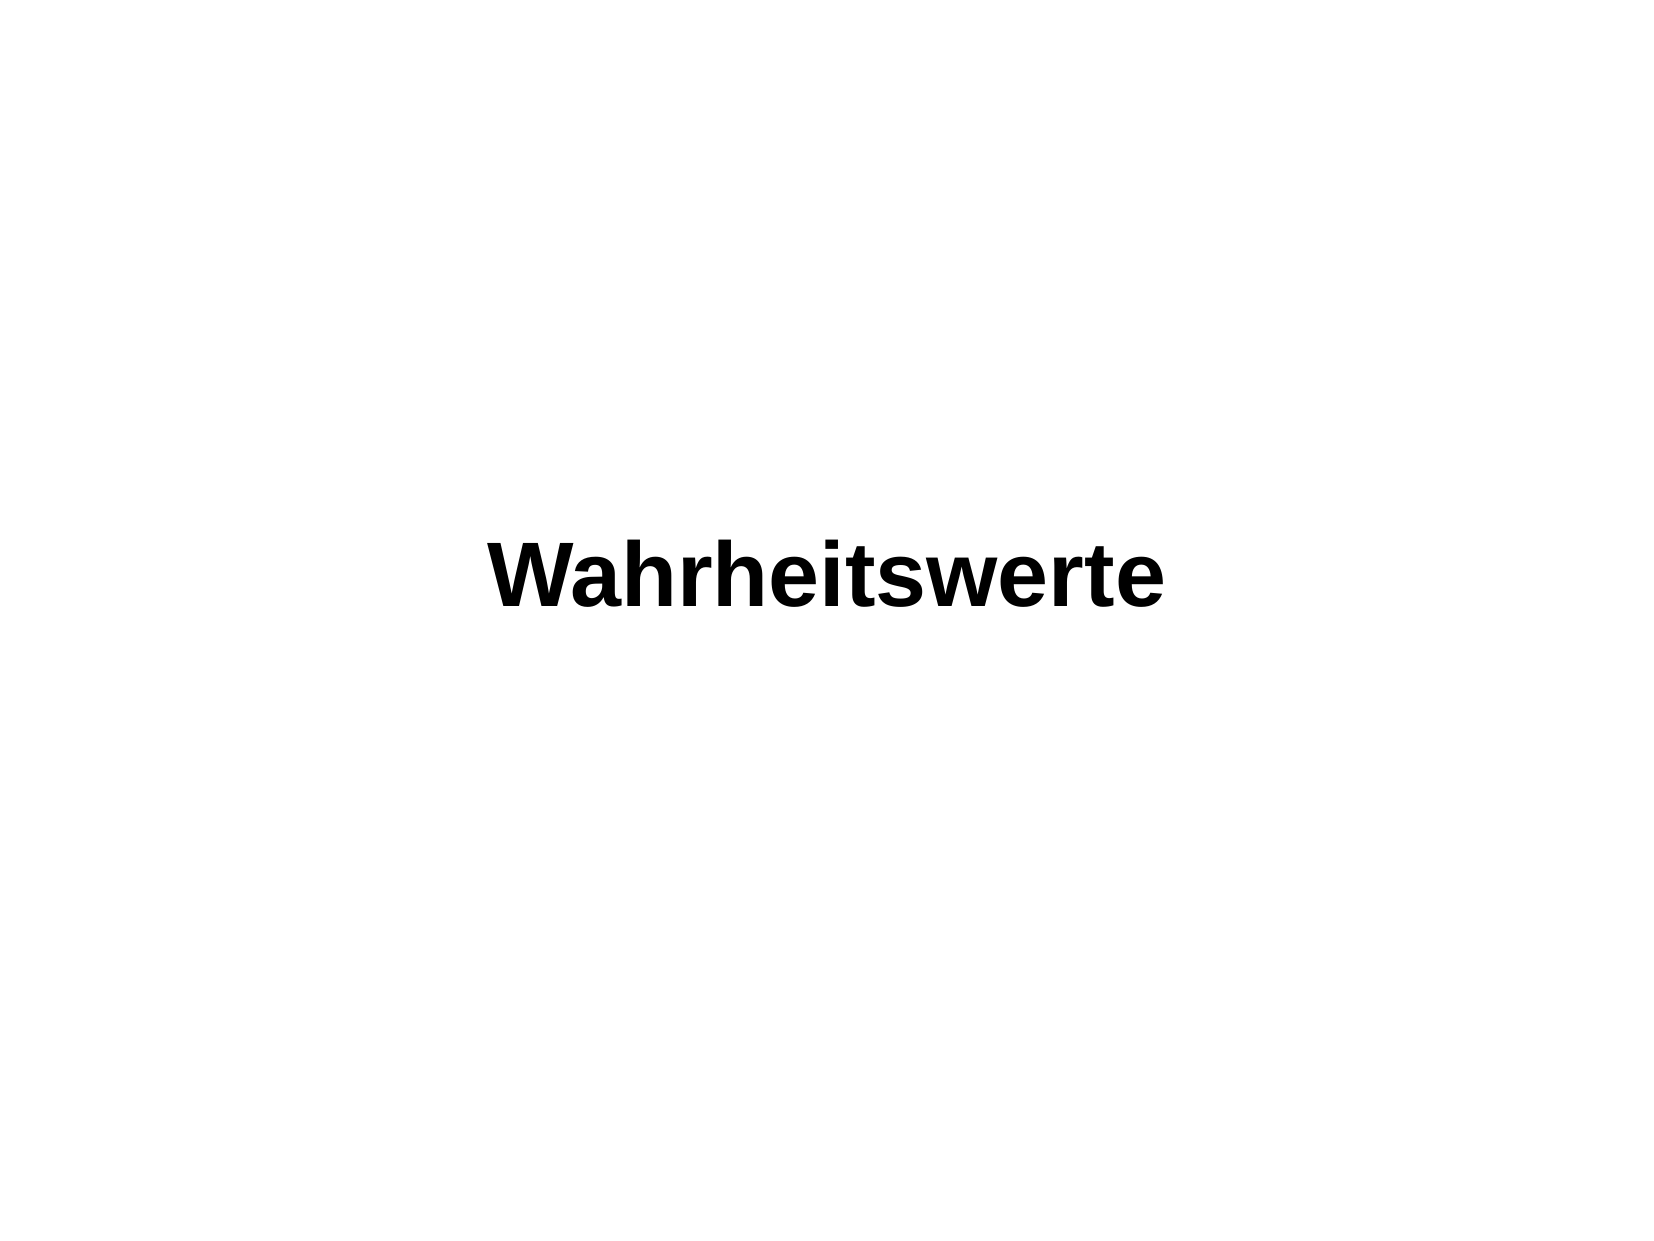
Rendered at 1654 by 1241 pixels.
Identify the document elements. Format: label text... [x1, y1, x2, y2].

title Wahrheitswerte [82, 56, 1571, 1093]
